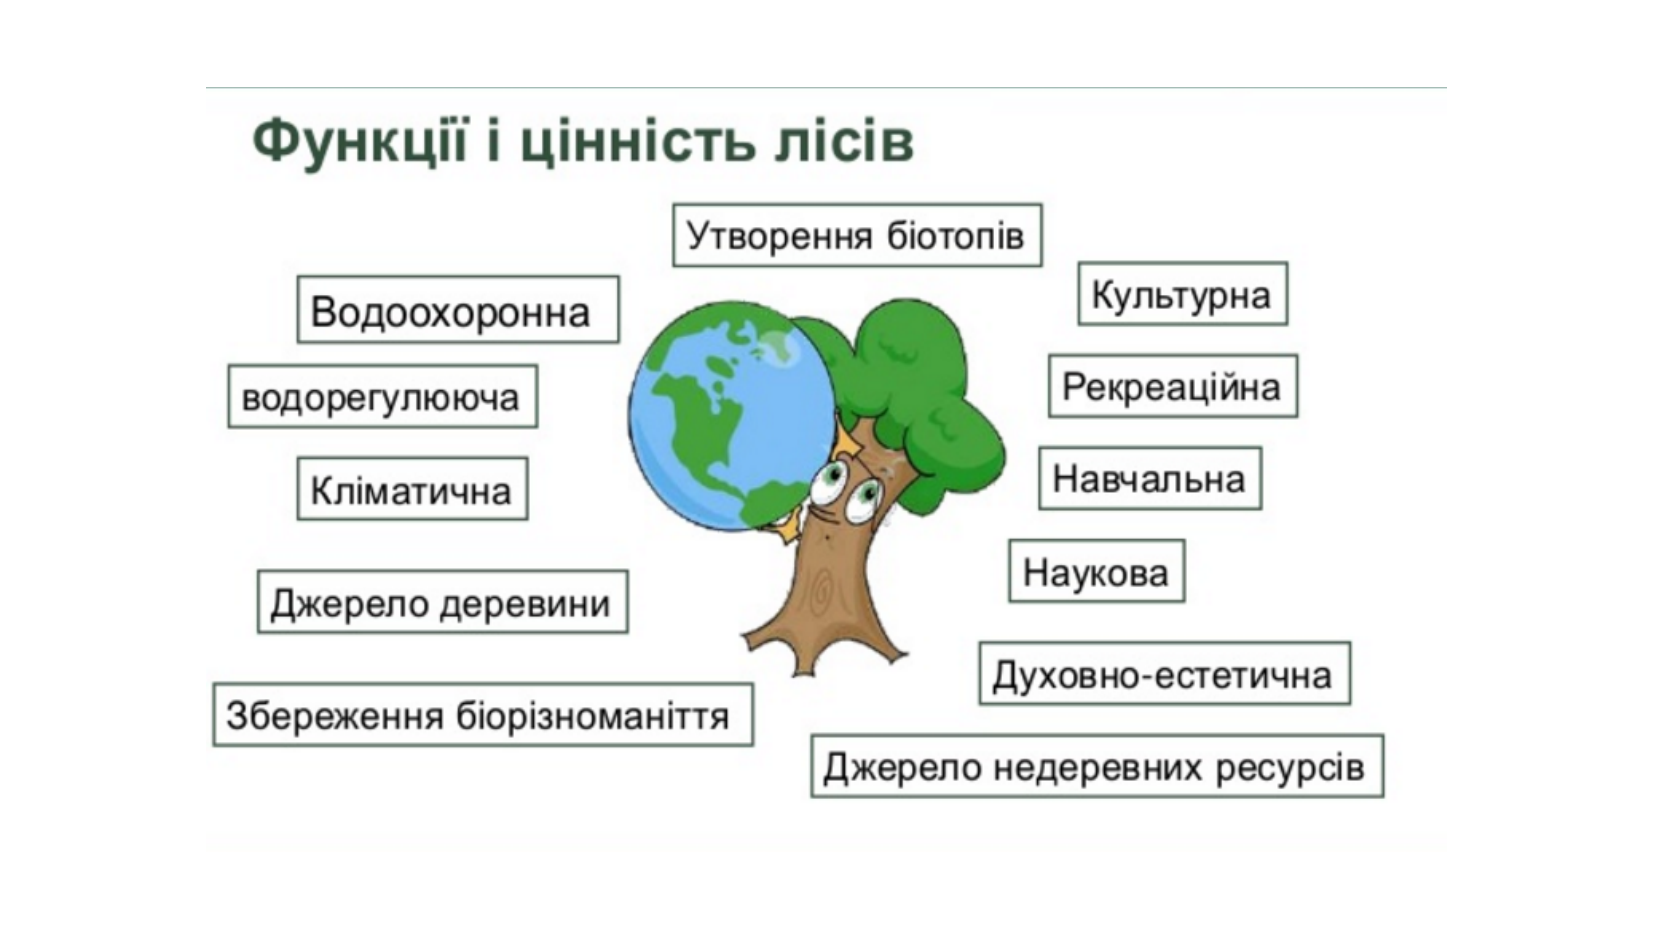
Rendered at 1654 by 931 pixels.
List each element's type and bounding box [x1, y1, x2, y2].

picture [206, 87, 1447, 852]
